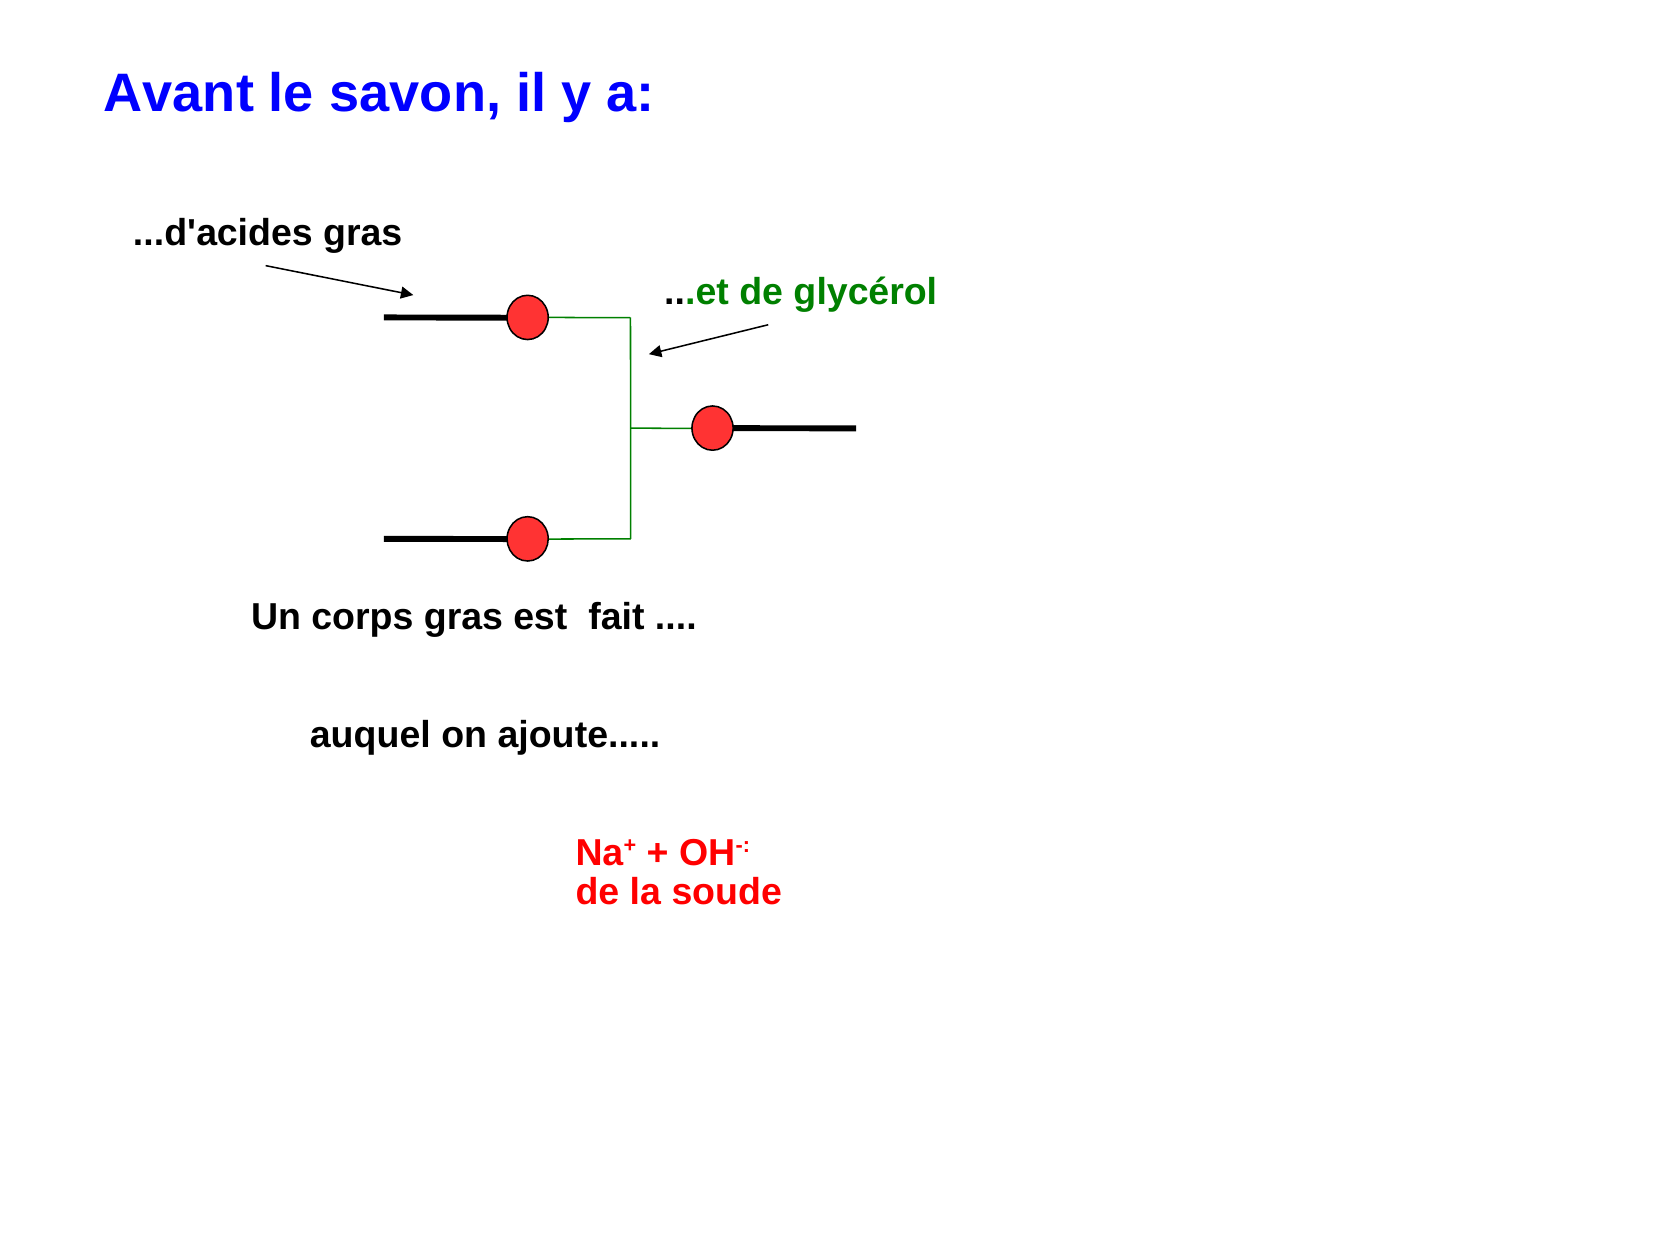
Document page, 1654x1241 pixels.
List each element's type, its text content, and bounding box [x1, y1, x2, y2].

text_box ...d'acides gras [118, 206, 443, 261]
text_box [507, 516, 549, 562]
text_box Avant le savon, il y a: [88, 59, 1477, 131]
text_box [507, 295, 549, 340]
text_box auquel on ajoute..... [295, 708, 1182, 763]
text_box Na+ + OH-: de la soude [560, 826, 1004, 920]
text_box ...et de glycérol [649, 265, 1034, 320]
text_box Un corps gras est fait .... [236, 590, 916, 645]
text_box [691, 405, 733, 451]
